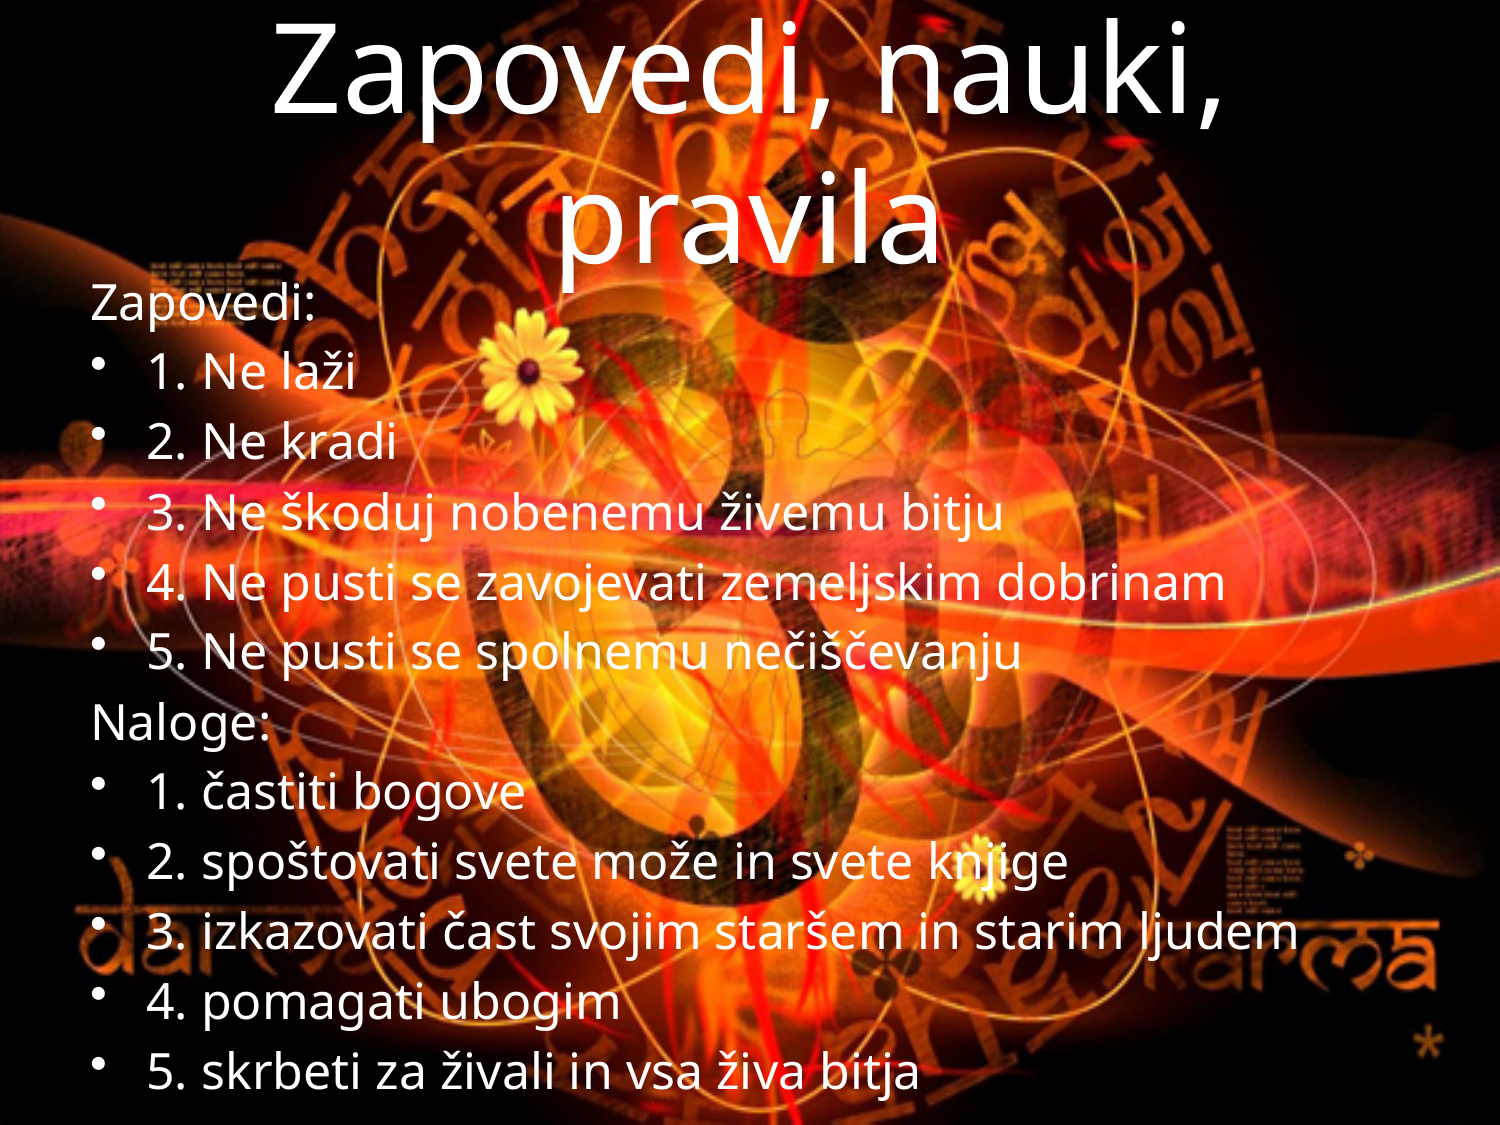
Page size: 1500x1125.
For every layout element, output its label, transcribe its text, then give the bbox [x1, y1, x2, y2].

picture [0, 0, 1500, 1125]
list Zapovedi: 1. Ne laži 2. Ne kradi 3. Ne škoduj nobenemu živemu bitju 4. Ne pusti se zavojevati zemeljskim dobrinam 5. Ne pusti se spolnemu nečiščevanju Naloge: 1. častiti bogove 2. spoštovati svete može in svete knjige 3. izkazovati čast svojim staršem in starim ljudem 4. pomagati ubogim 5. skrbeti za živali in vsa živa bitja [75, 262, 1425, 1005]
title Zapovedi, nauki, pravila [75, 45, 1425, 233]
